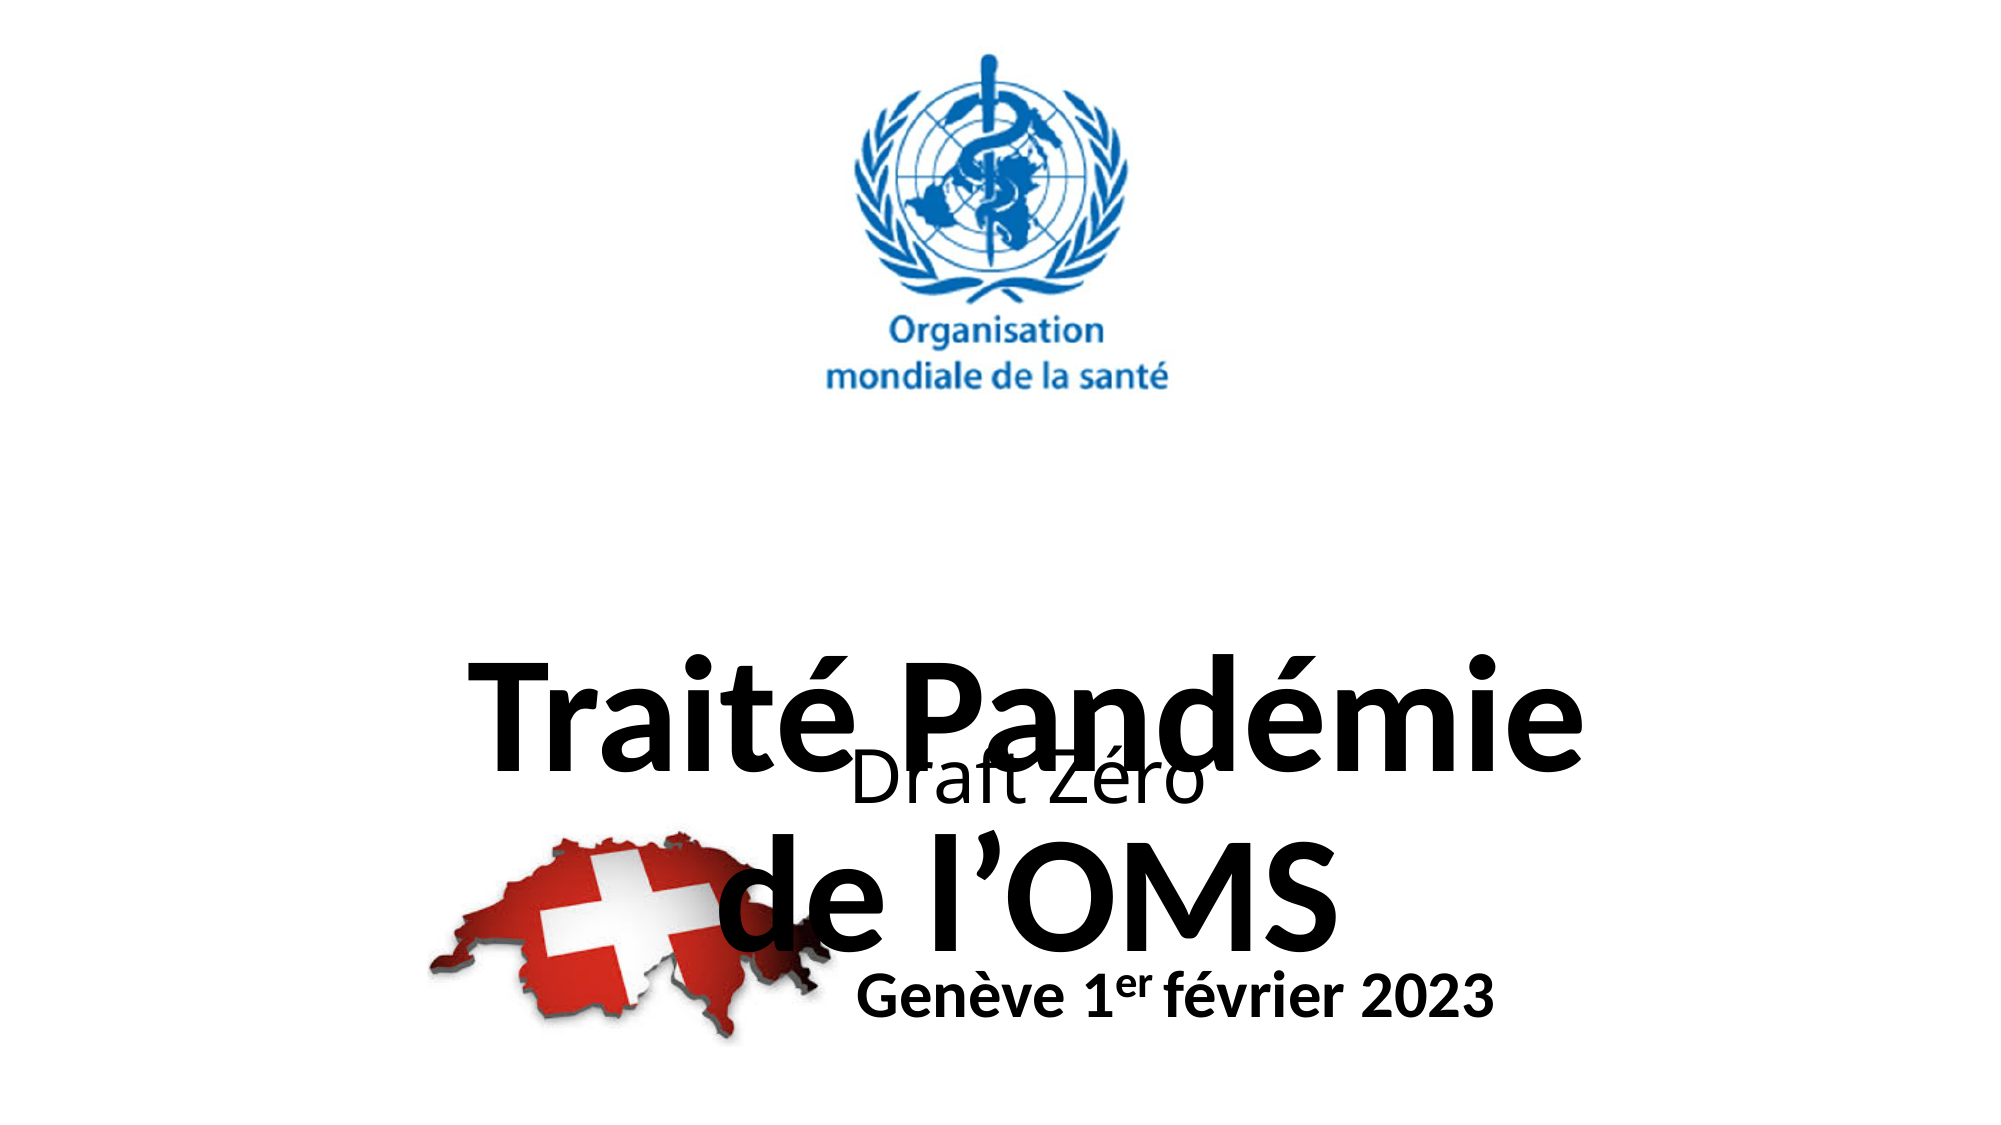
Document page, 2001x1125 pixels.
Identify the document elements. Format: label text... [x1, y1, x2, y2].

title Traité Pandémie de l’OMS [405, 619, 1652, 780]
subtitle Draft Zéro [513, 731, 1544, 916]
picture [405, 823, 862, 1047]
picture [786, 17, 1214, 445]
text_box Genève 1er février 2023 [737, 878, 1616, 1039]
